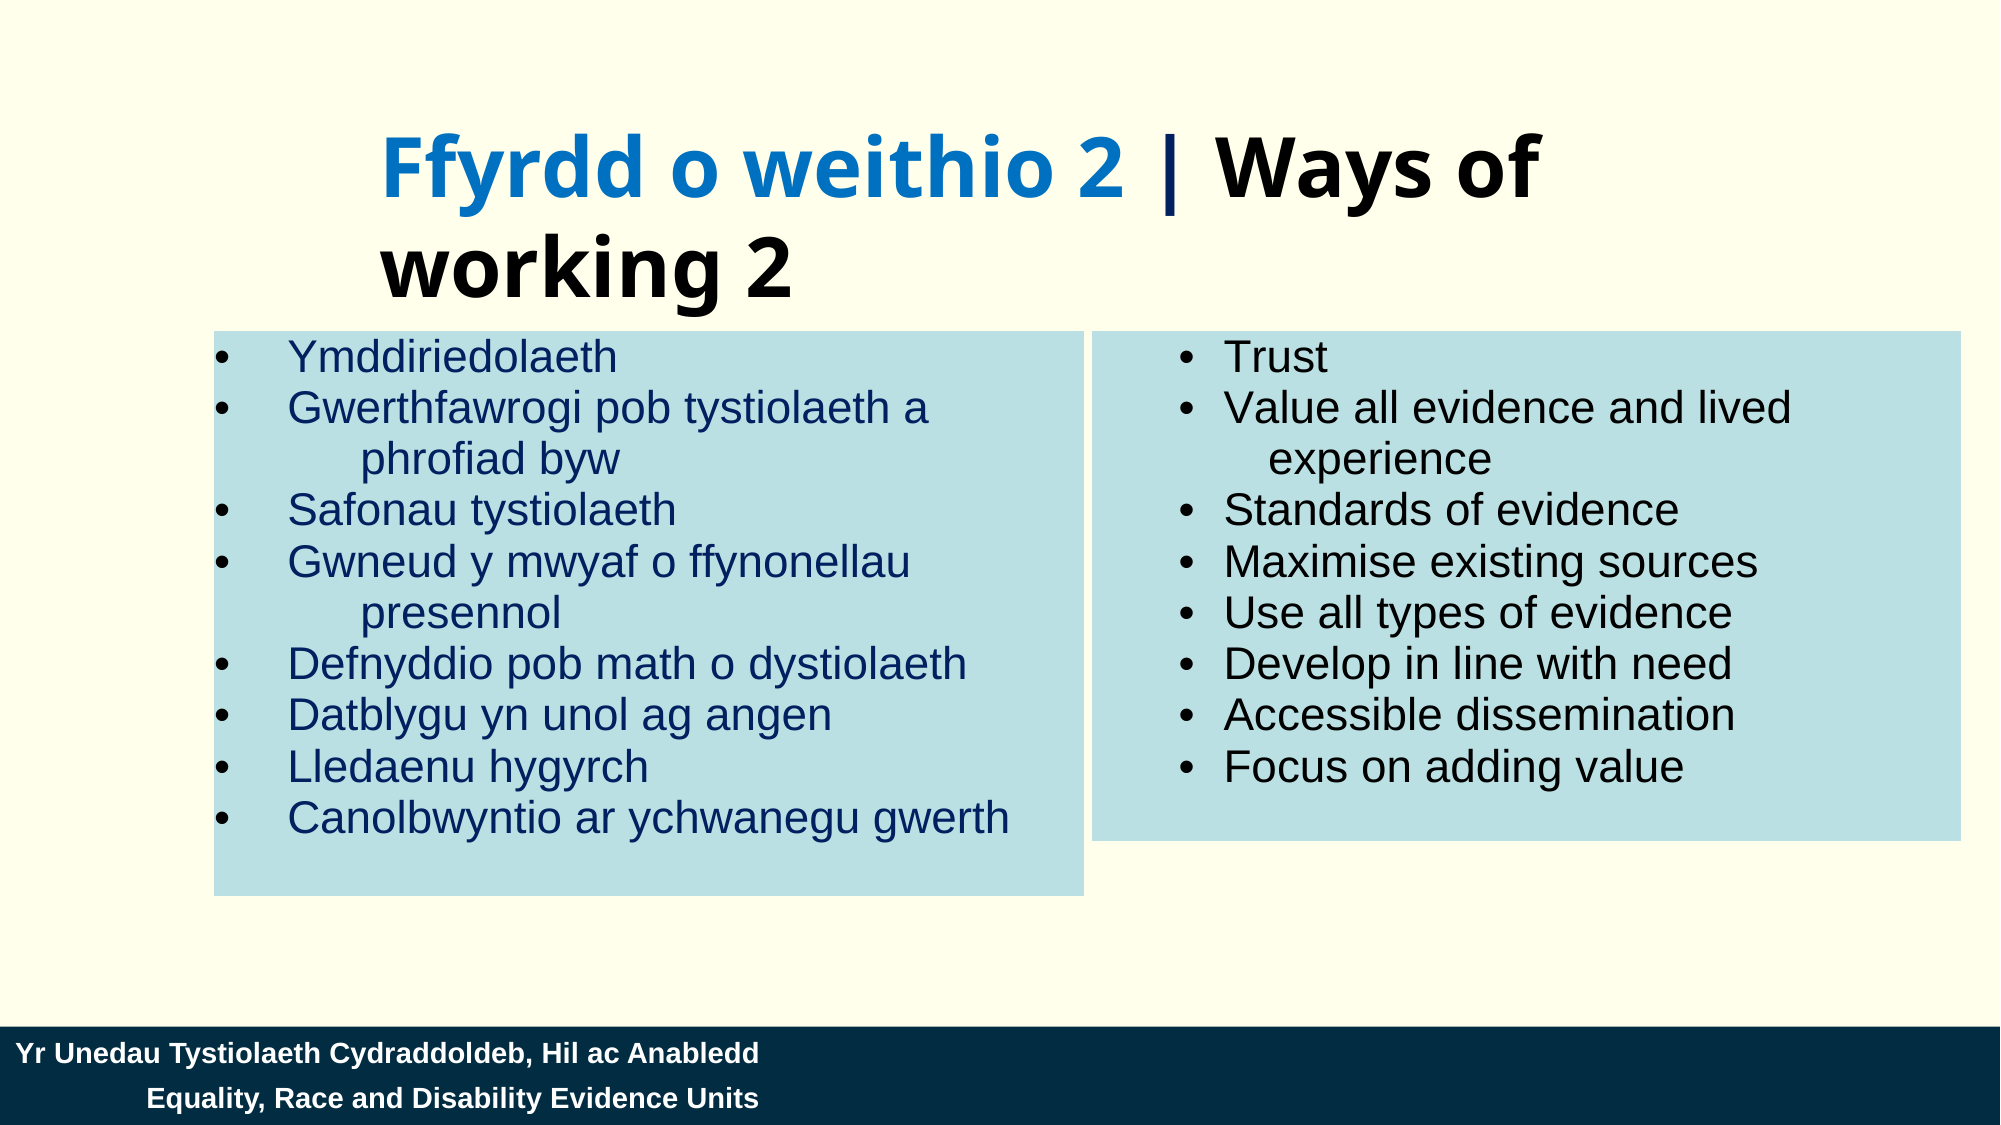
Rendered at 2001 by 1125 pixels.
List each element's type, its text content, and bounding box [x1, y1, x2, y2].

text_box Ffyrdd o weithio 2 | Ways of working 2 [214, 106, 1831, 259]
table_header Ymddiriedolaeth Gwerthfawrogi pob tystiolaeth a phrofiad byw Safonau tystiolaeth Gwneud y mwyaf o ffynonellau presennol Defnyddio pob math o dystiolaeth Datblygu yn unol ag angen Lledaenu hygyrch Canolbwyntio ar ychwanegu gwerth [214, 331, 1084, 896]
table_header Trust Value all evidence and lived experience Standards of evidence Maximise existing sources Use all types of evidence Develop in line with need Accessible dissemination Focus on adding value [1092, 331, 1961, 841]
text_box Yr Unedau Tystiolaeth Cydraddoldeb, Hil ac Anabledd Equality, Race and Disability Evidence Units [0, 1026, 2000, 1125]
